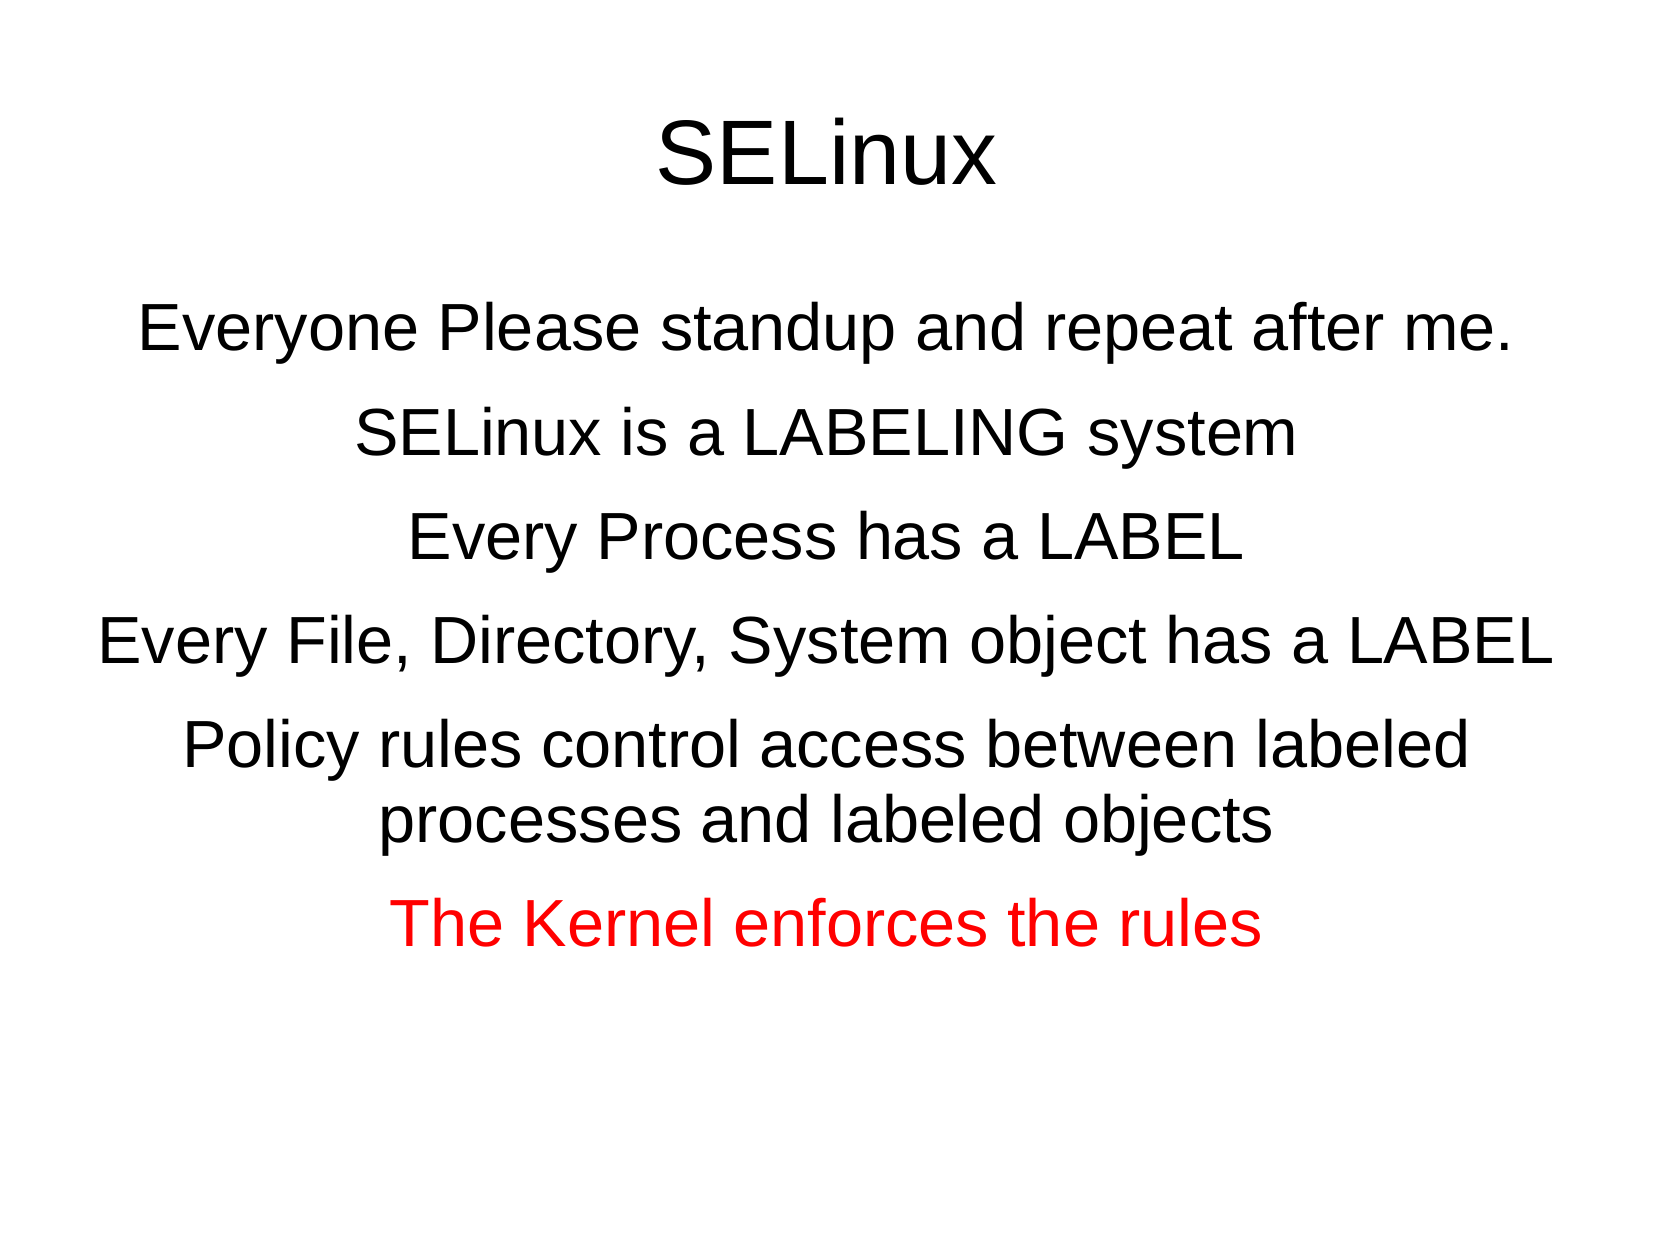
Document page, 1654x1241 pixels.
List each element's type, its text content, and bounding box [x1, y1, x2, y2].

title SELinux [82, 49, 1571, 257]
list Everyone Please standup and repeat after me. SELinux is a LABELING system Every Process has a LABEL Every File, Directory, System object has a LABEL Policy rules control access between labeled processes and labeled objects The Kernel enforces the rules [82, 290, 1571, 1010]
